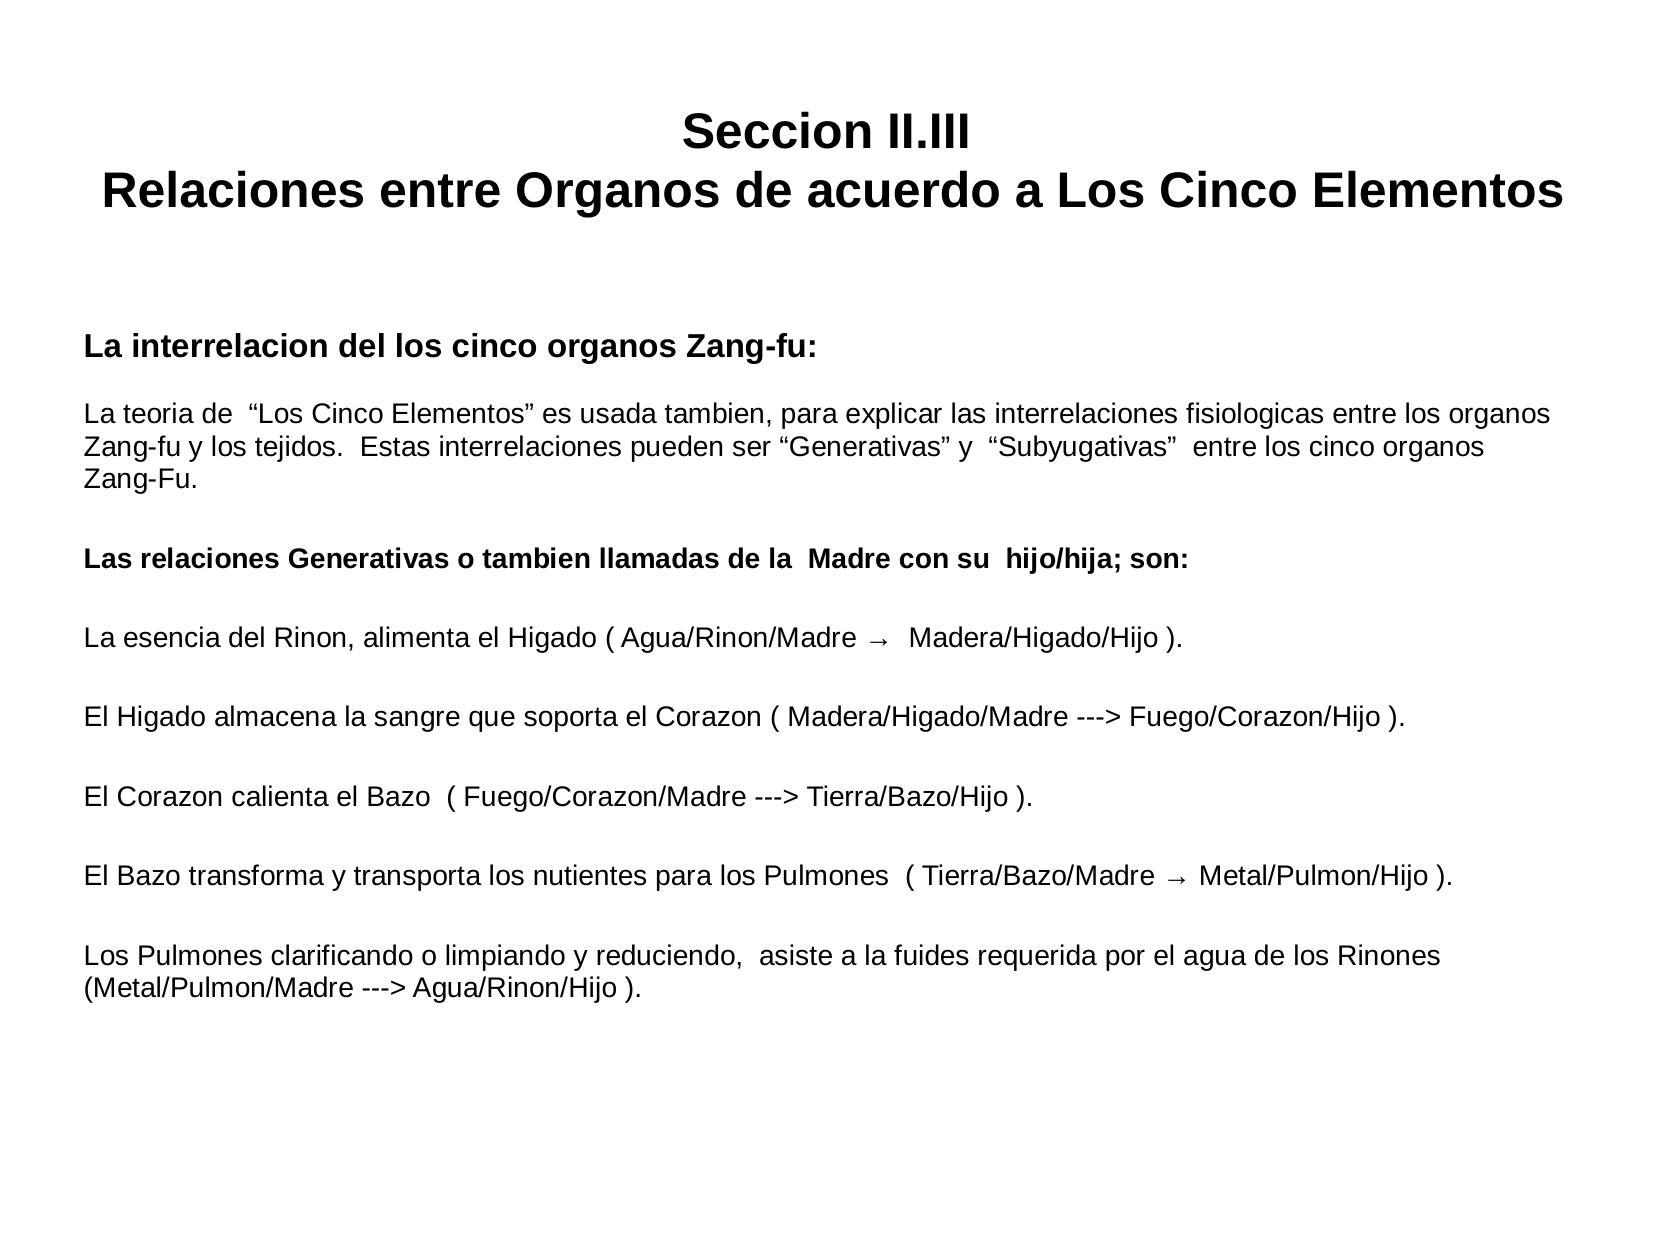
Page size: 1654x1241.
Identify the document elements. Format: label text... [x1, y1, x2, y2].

title Seccion II.III Relaciones entre Organos de acuerdo a Los Cinco Elementos [82, 49, 1571, 257]
chart [82, 290, 1567, 1107]
